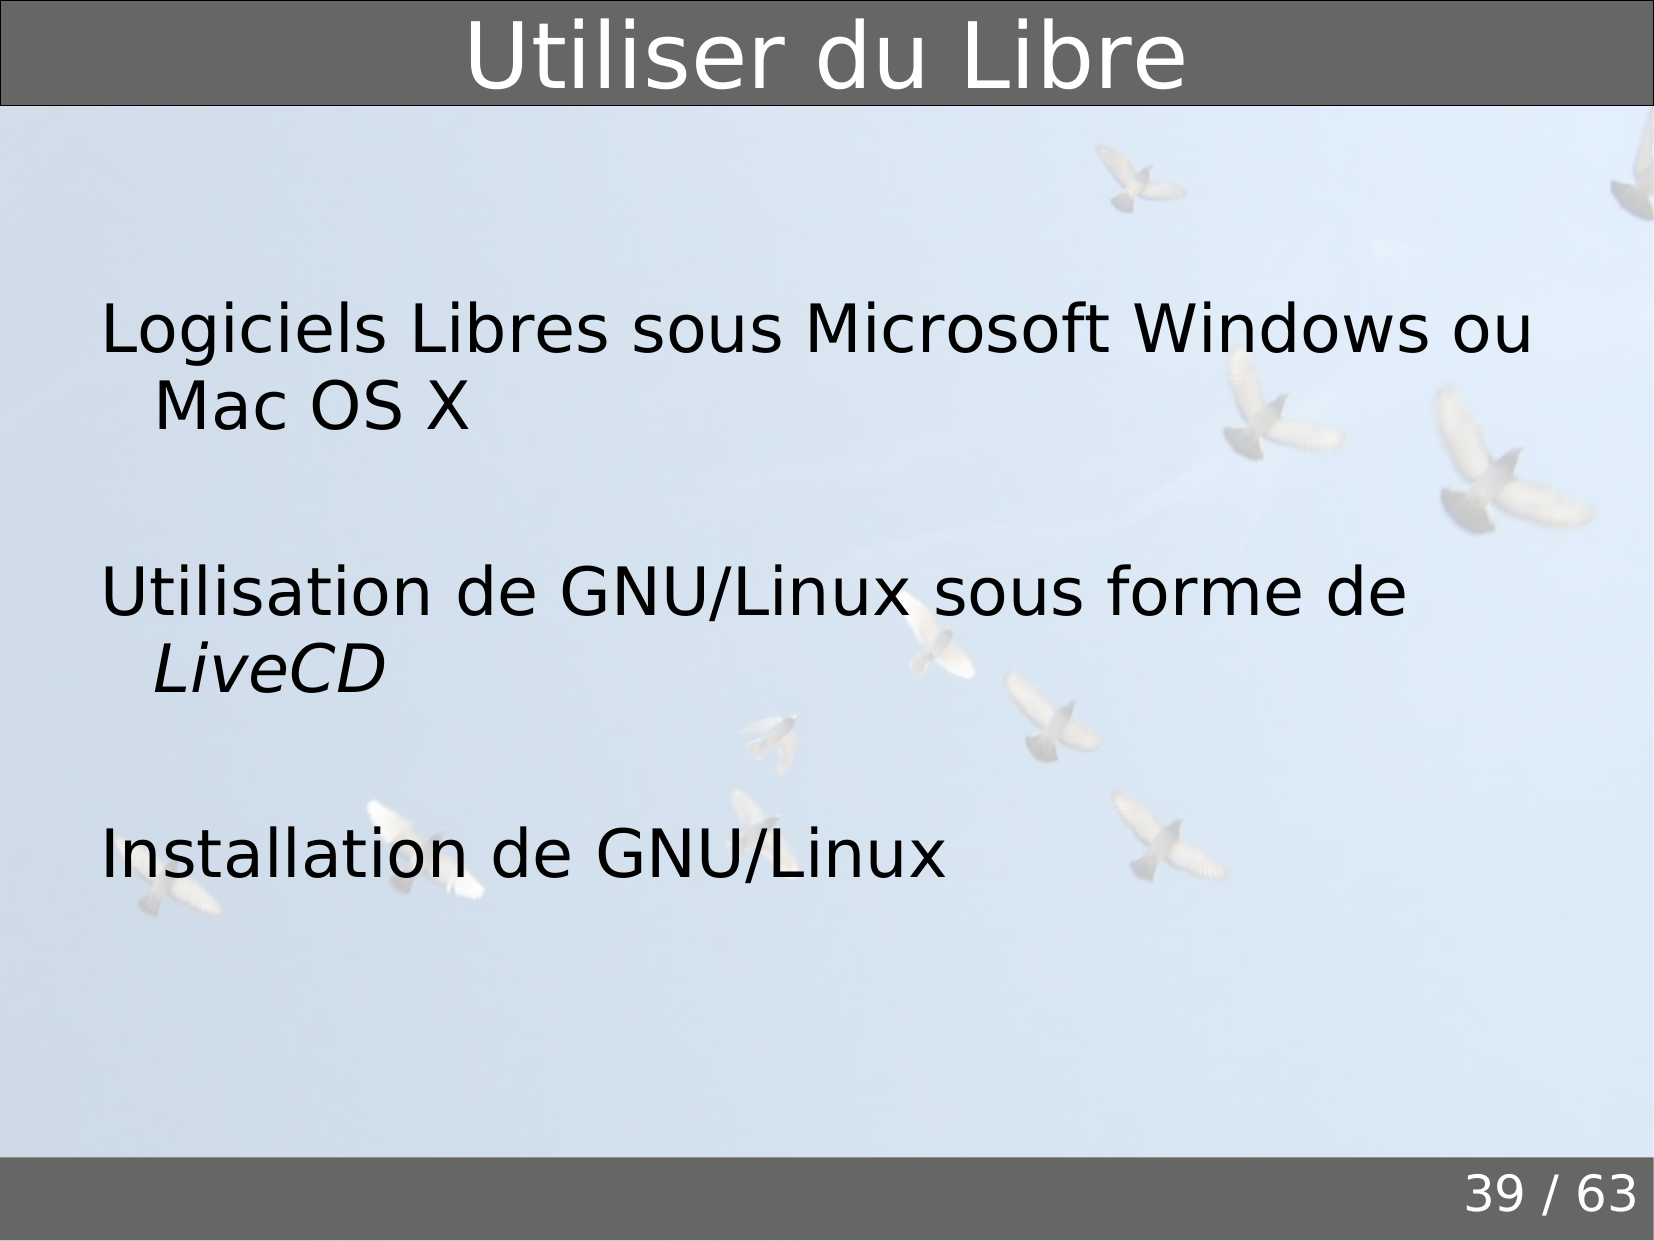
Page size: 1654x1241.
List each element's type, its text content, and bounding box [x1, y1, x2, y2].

title Utiliser du Libre [0, 3, 1654, 111]
list Logiciels Libres sous Microsoft Windows ou Mac OS X Utilisation de GNU/Linux sous forme de LiveCD Installation de GNU/Linux [82, 290, 1571, 1094]
